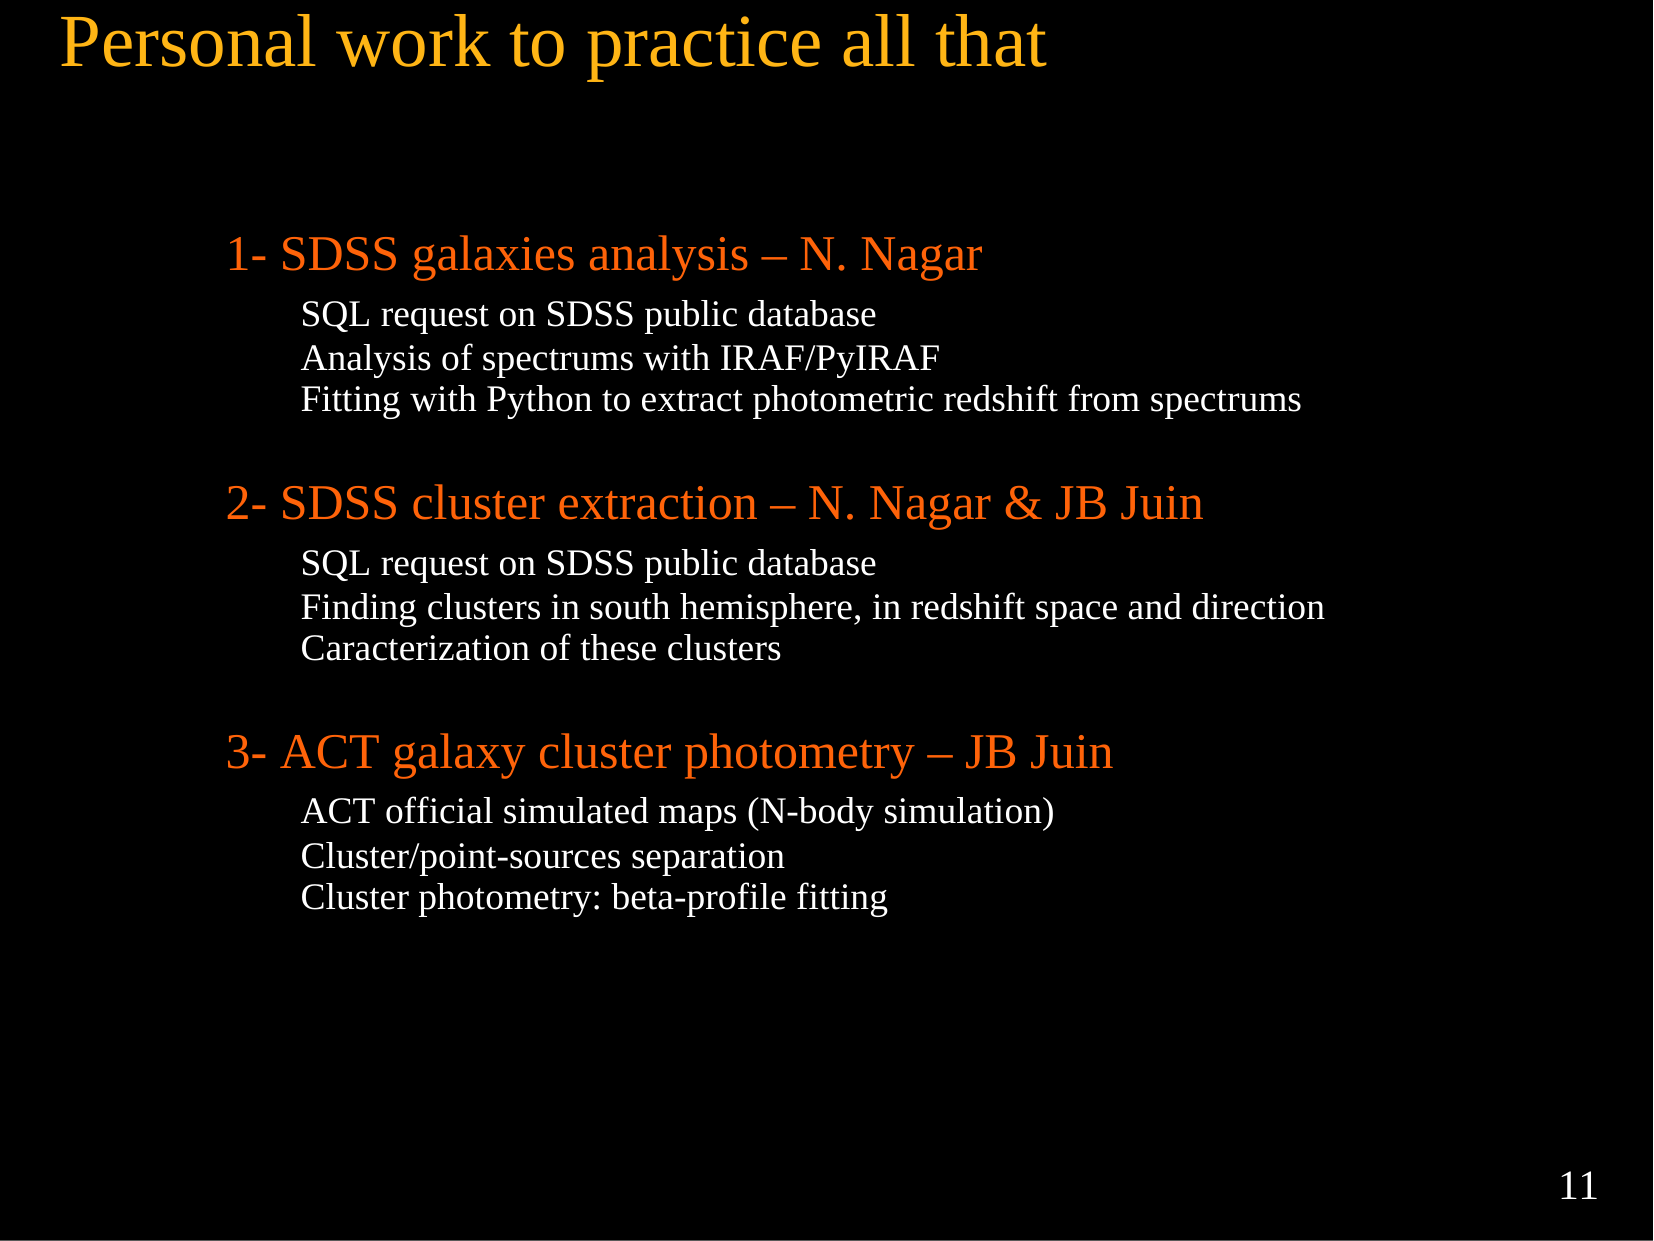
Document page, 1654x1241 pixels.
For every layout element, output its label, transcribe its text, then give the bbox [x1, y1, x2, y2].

text_box 1- SDSS galaxies analysis – N. Nagar SQL request on SDSS public database Analysis of spectrums with IRAF/PyIRAF Fitting with Python to extract photometric redshift from spectrums 2- SDSS cluster extraction – N. Nagar & JB Juin SQL request on SDSS public database Finding clusters in south hemisphere, in redshift space and direction Caracterization of these clusters 3- ACT galaxy cluster photometry – JB Juin ACT official simulated maps (N-body simulation) Cluster/point-sources separation Cluster photometry: beta-profile fitting [225, 226, 1447, 1093]
text_box Personal work to practice all that [59, 0, 1653, 104]
